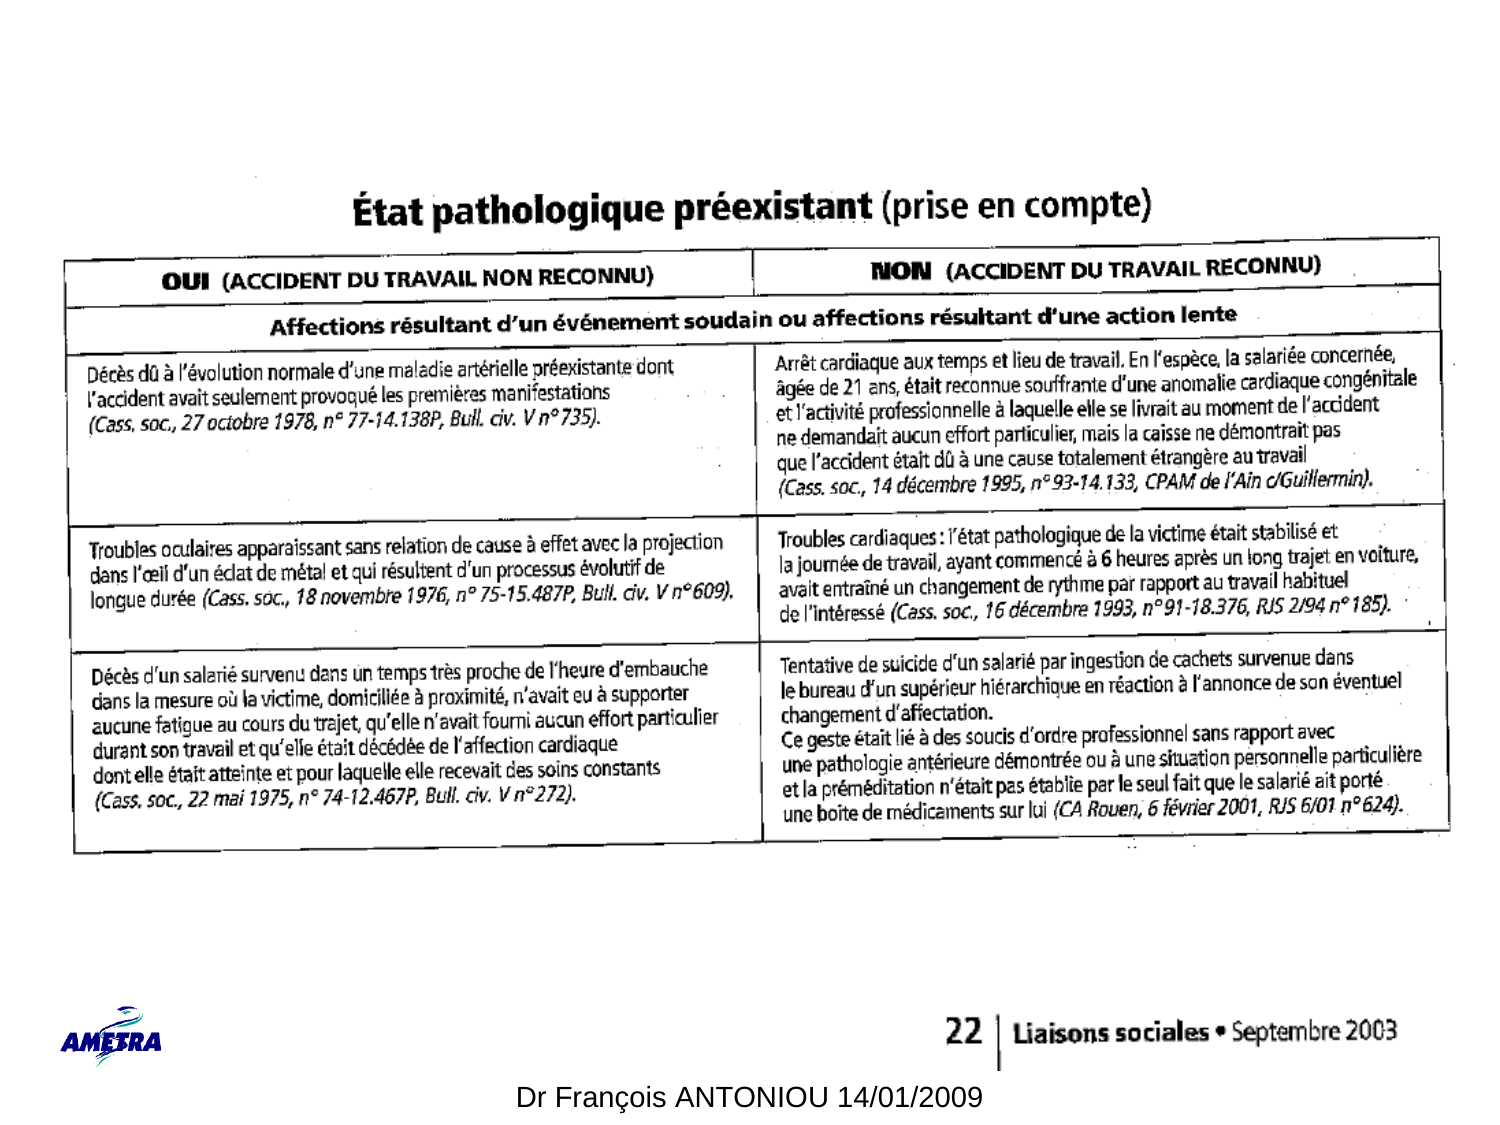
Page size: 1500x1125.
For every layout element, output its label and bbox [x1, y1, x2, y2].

picture [41, 984, 184, 1093]
picture [903, 943, 1436, 1071]
picture [41, 154, 1483, 858]
